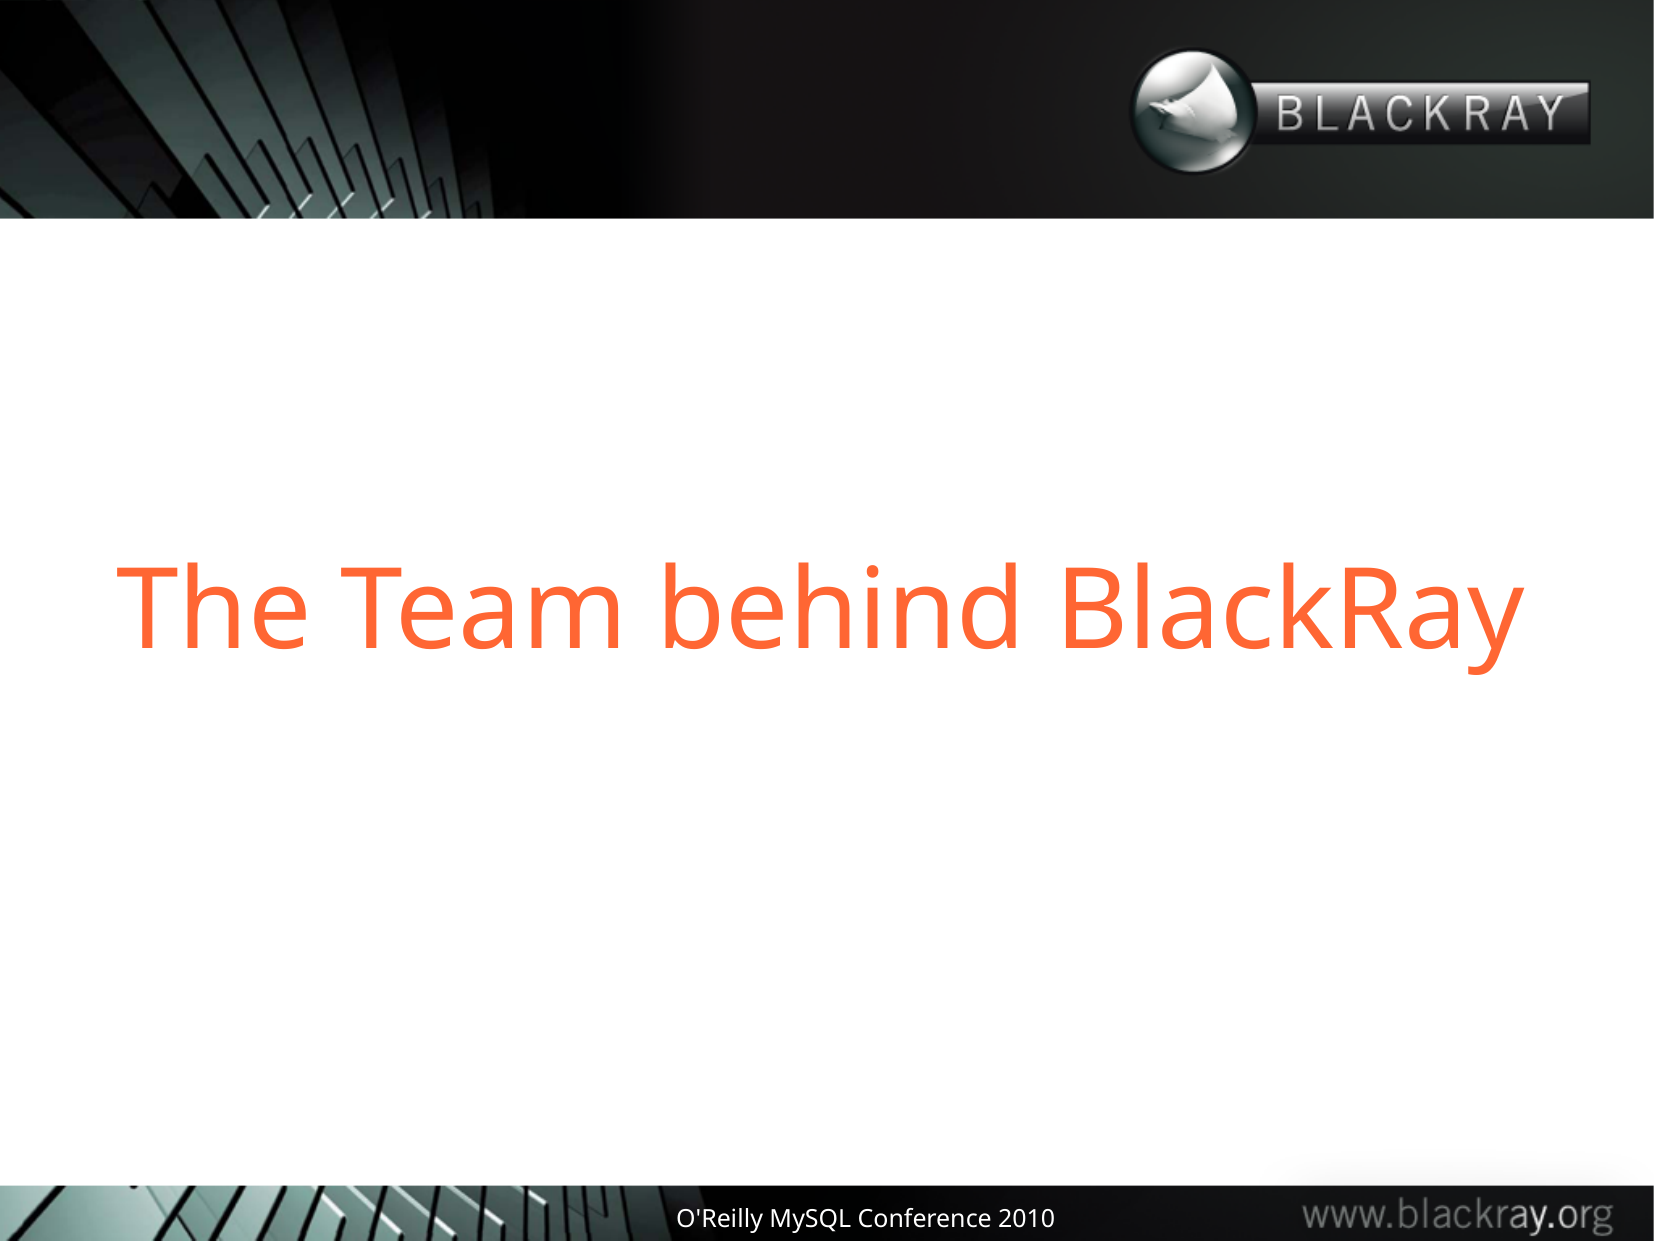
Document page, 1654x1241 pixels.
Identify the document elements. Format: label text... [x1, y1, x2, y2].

title The Team behind BlackRay [76, 420, 1565, 790]
picture [0, 0, 1654, 1241]
